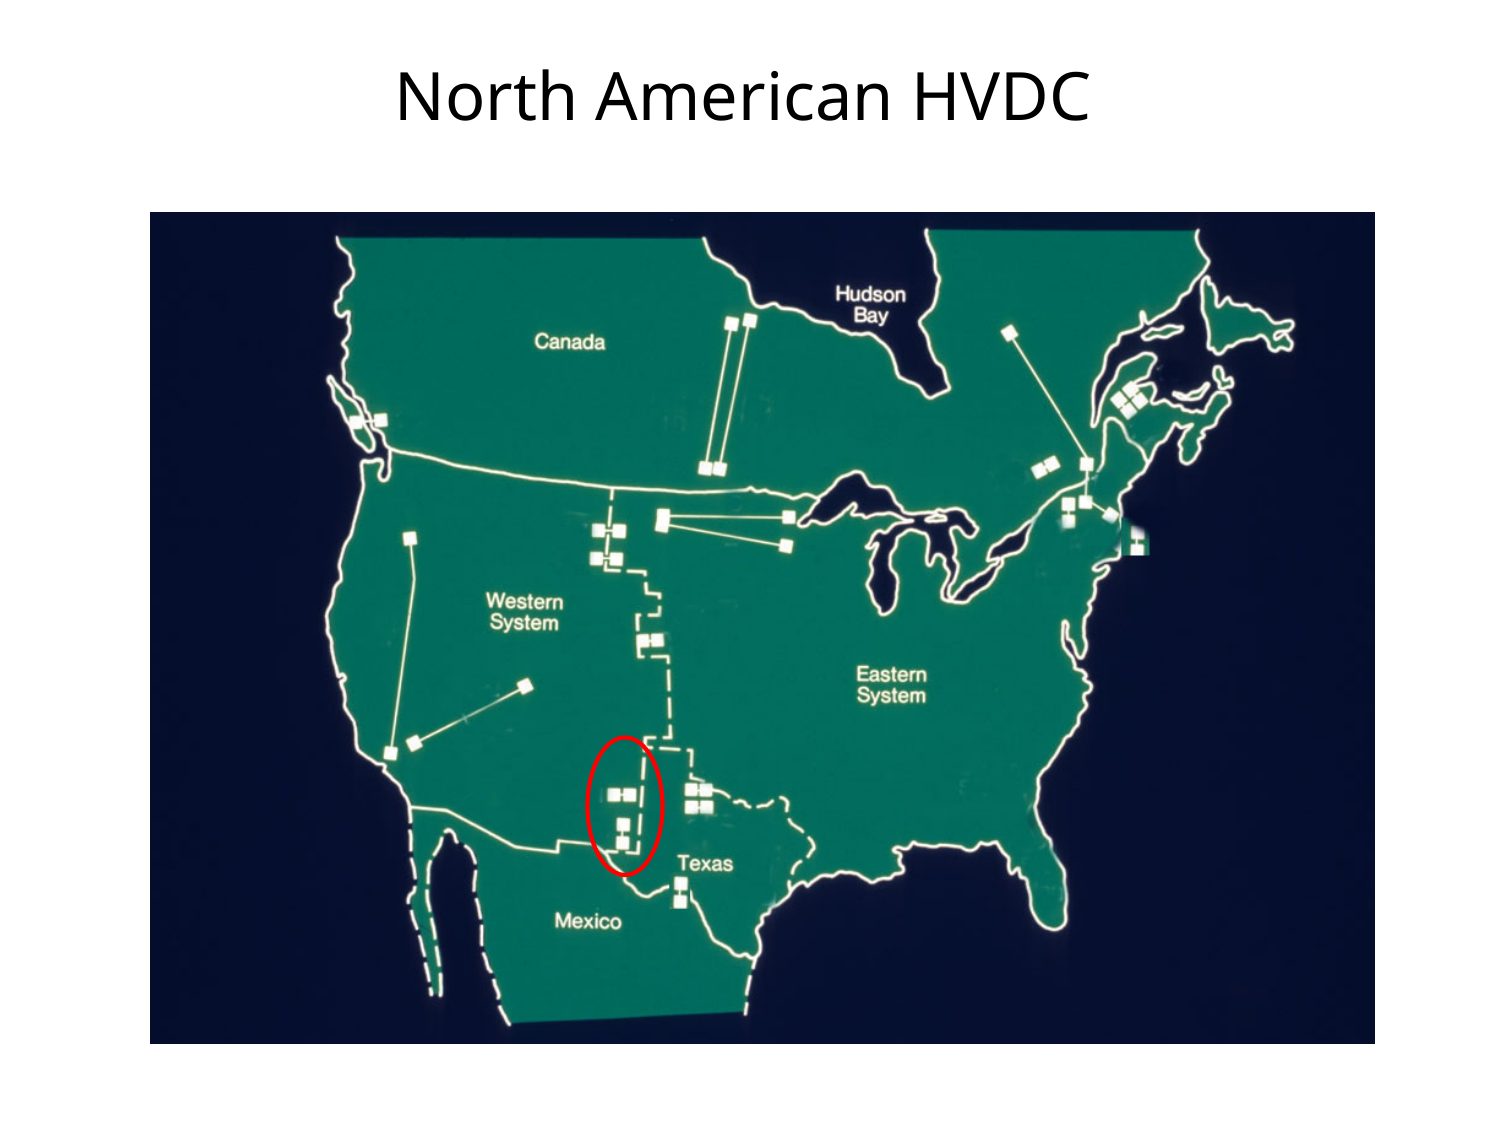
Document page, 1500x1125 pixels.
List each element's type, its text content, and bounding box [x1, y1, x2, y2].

title North American HVDC [68, 0, 1419, 188]
picture [150, 212, 1375, 1044]
